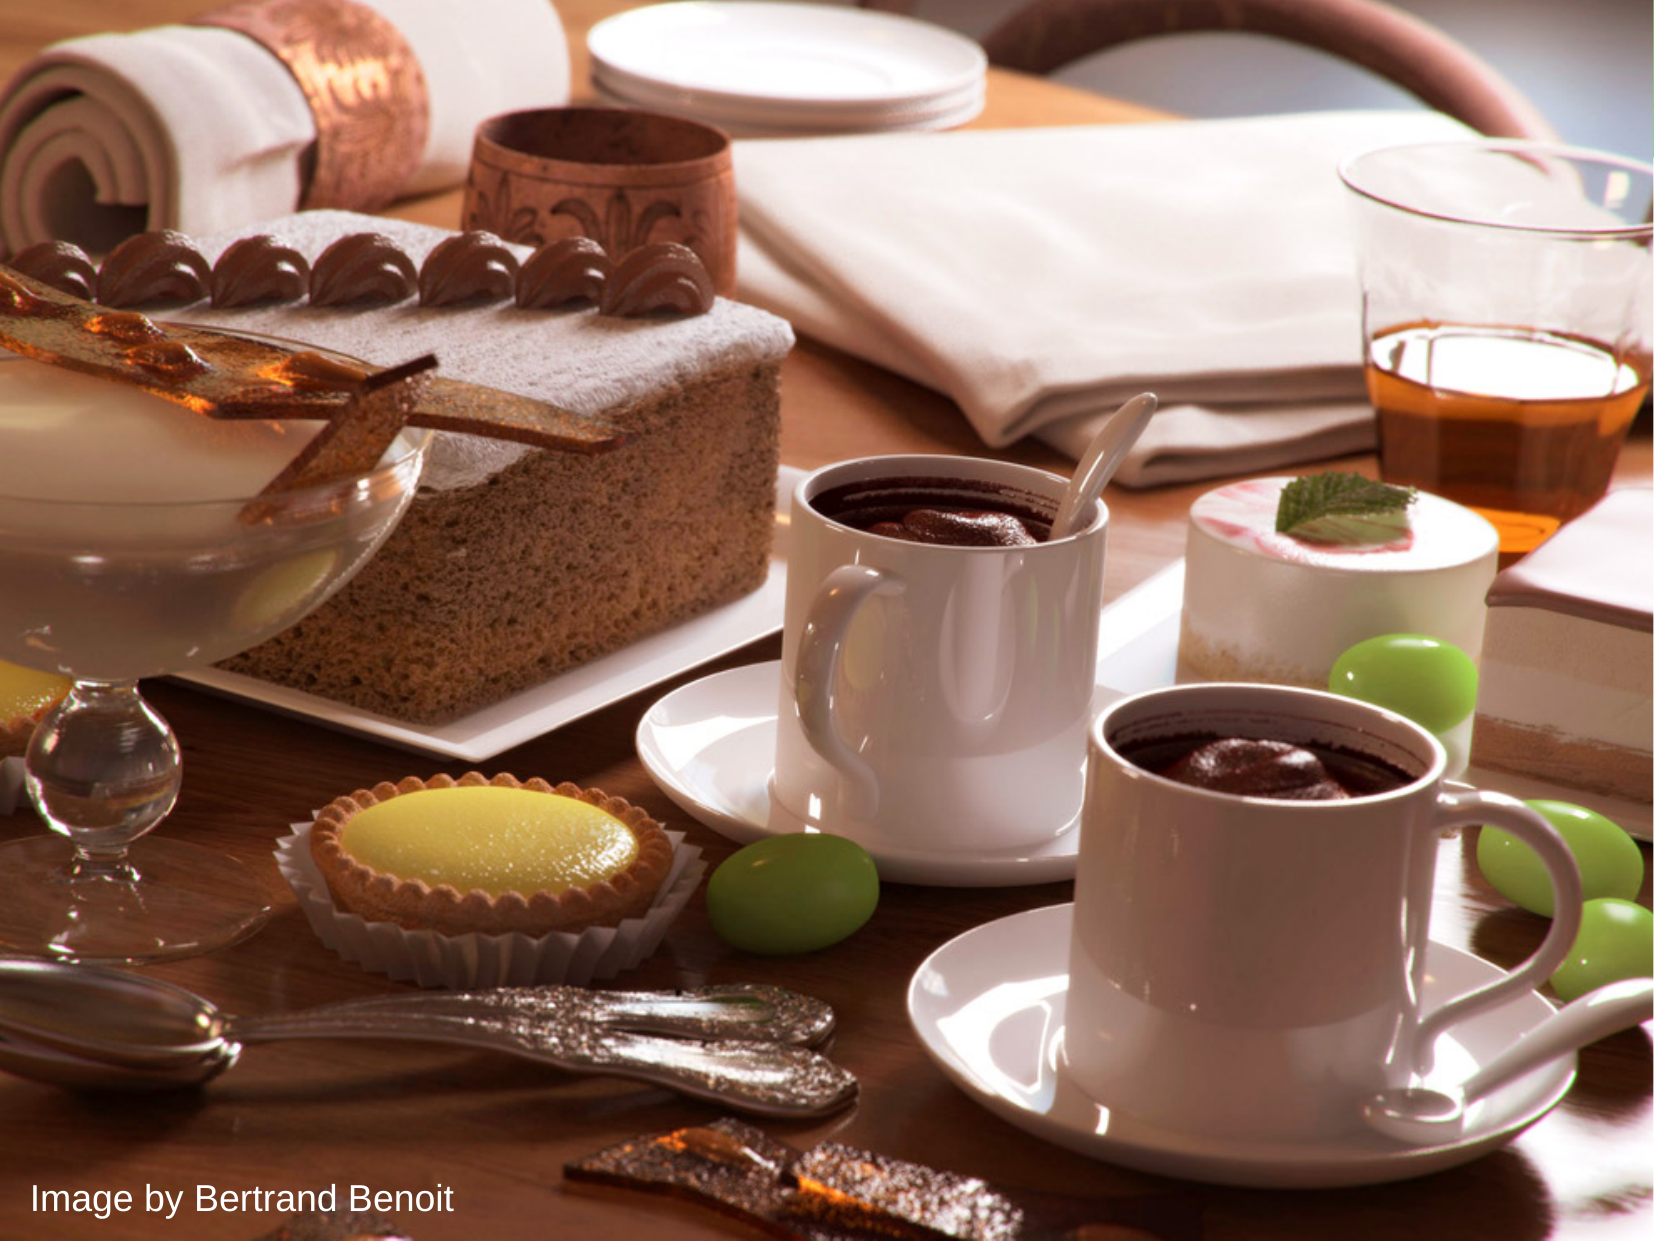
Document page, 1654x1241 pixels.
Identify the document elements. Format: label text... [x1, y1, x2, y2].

text_box Image by Bertrand Benoit [15, 1170, 470, 1227]
picture [0, 0, 1654, 1241]
